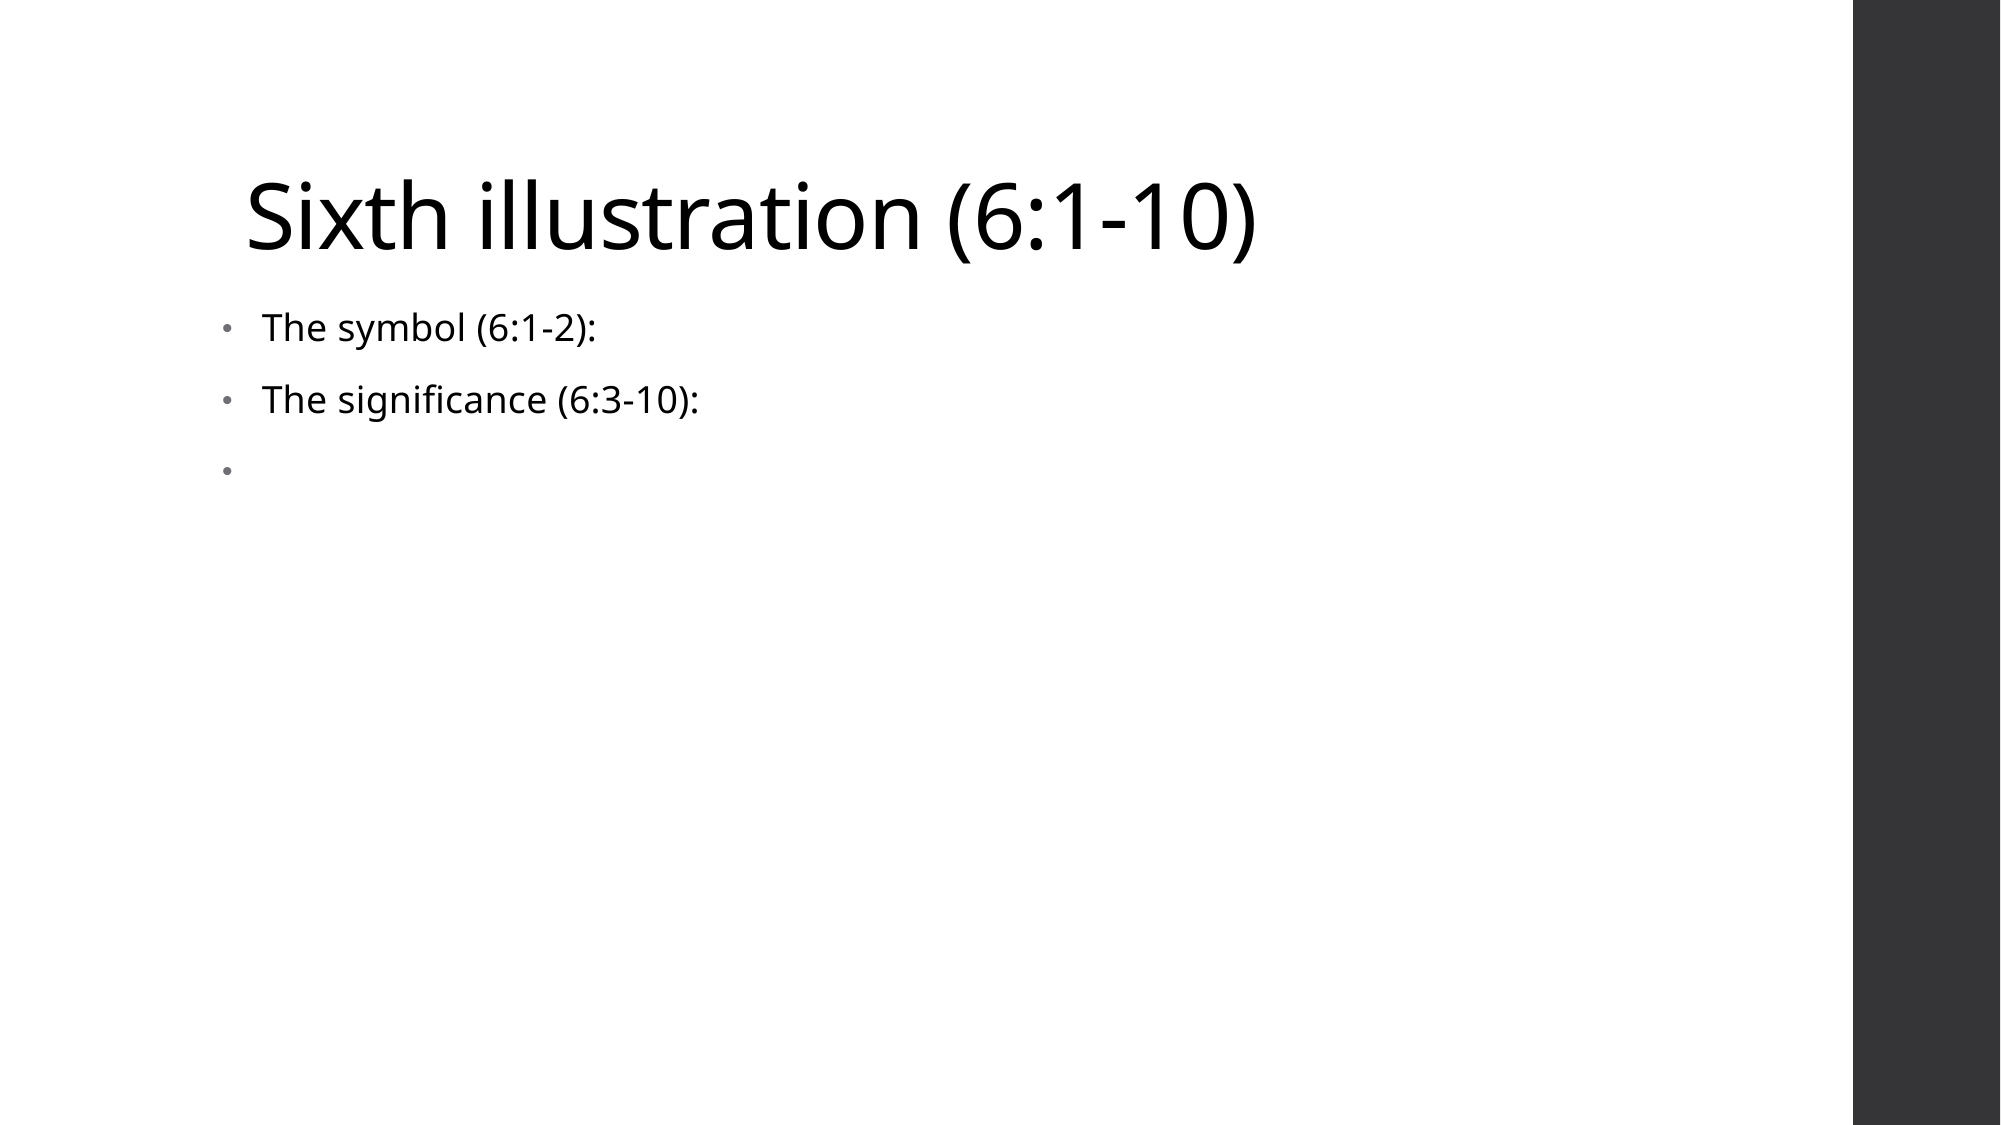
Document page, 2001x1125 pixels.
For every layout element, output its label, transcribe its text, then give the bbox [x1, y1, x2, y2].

list The symbol (6:1-2): The significance (6:3-10): [206, 299, 1617, 1014]
title Sixth illustration (6:1-10) [206, 60, 1797, 278]
